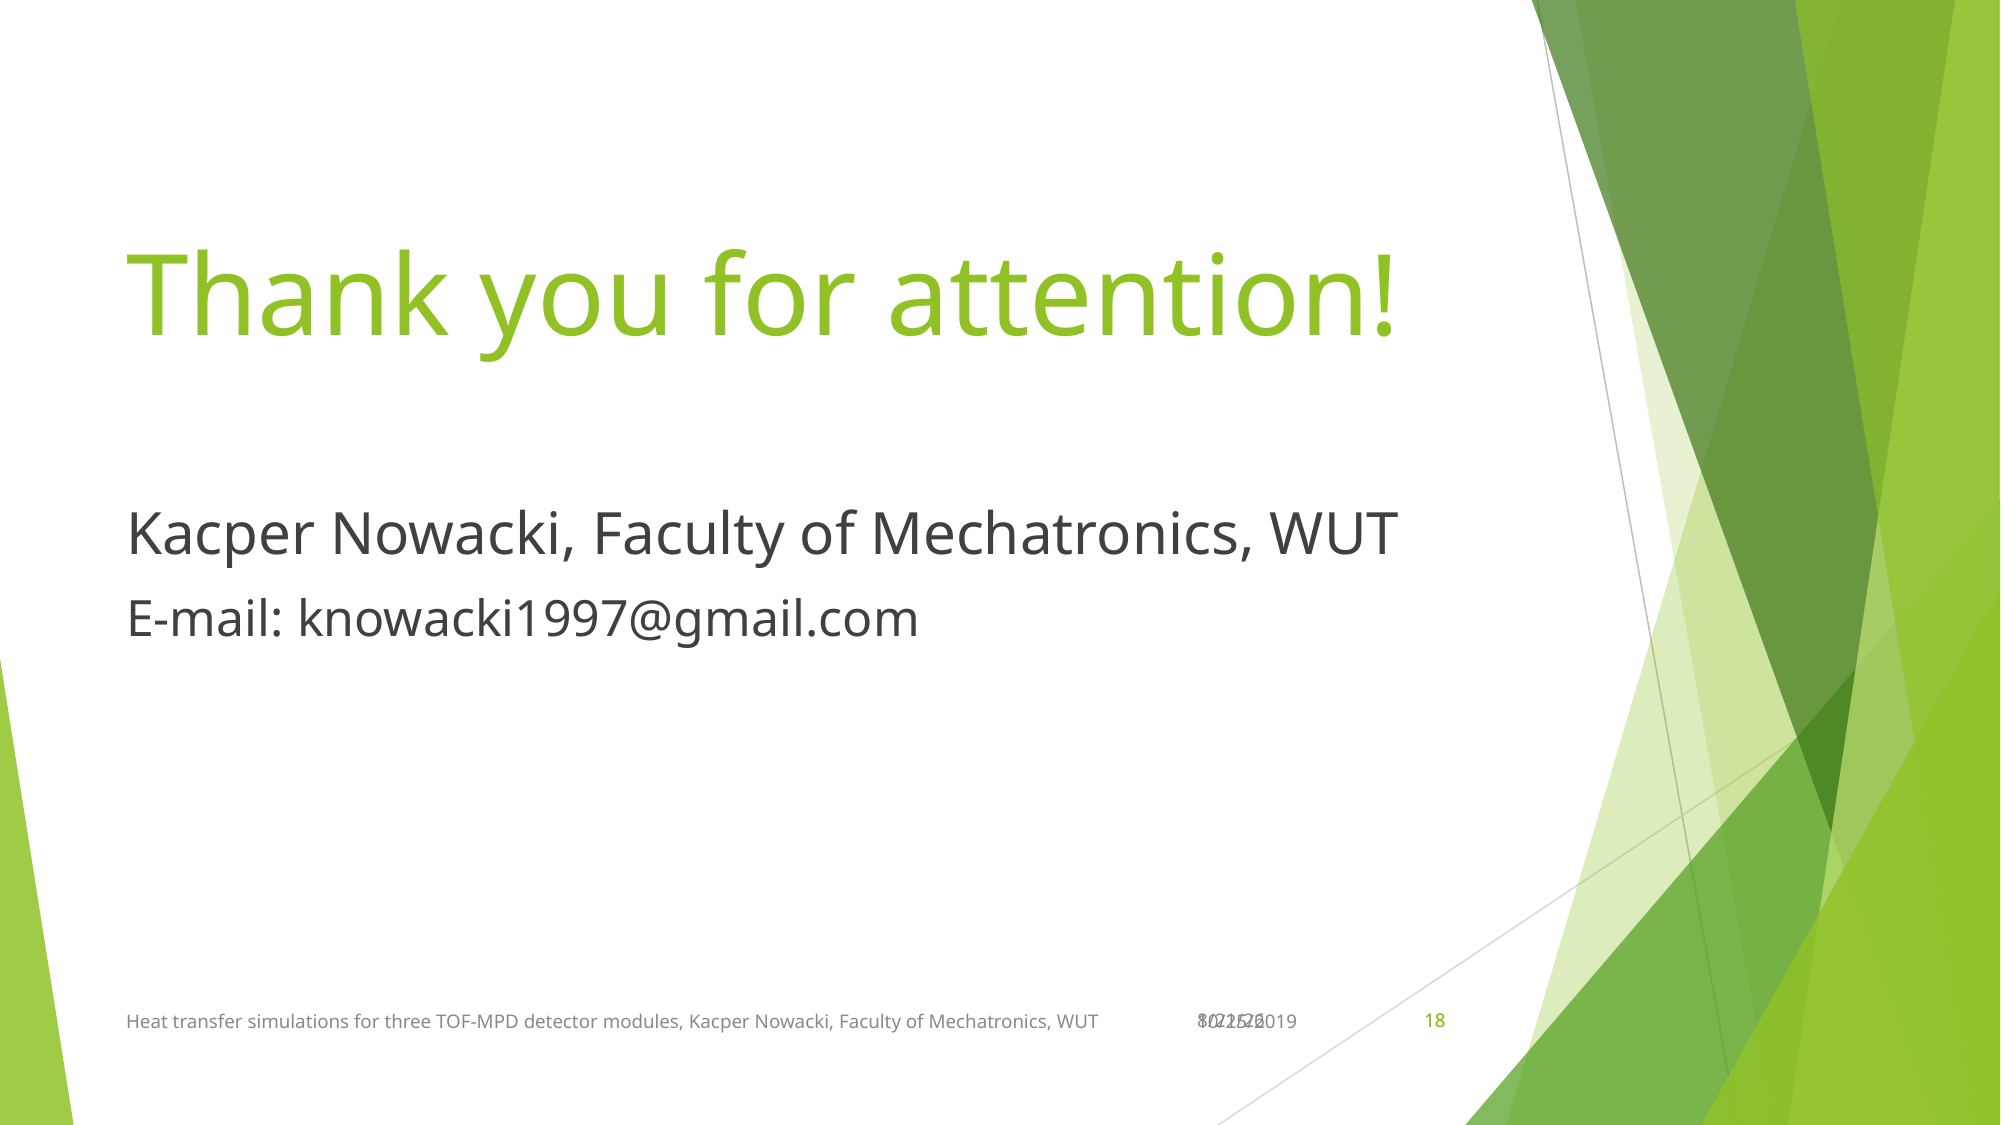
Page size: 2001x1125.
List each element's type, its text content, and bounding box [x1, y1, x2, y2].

list Kacper Nowacki, Faculty of Mechatronics, WUT E-mail: knowacki1997@gmail.com [111, 488, 1522, 1125]
title Thank you for attention! [111, 215, 1522, 433]
text_box [1409, 991, 1522, 1051]
text_box Heat transfer simulations for three TOF-MPD detector modules, Kacper Nowacki, Faculty of Mechatronics, WUT [111, 991, 1145, 1051]
text_box 10/25/2019 [1181, 991, 1332, 1051]
